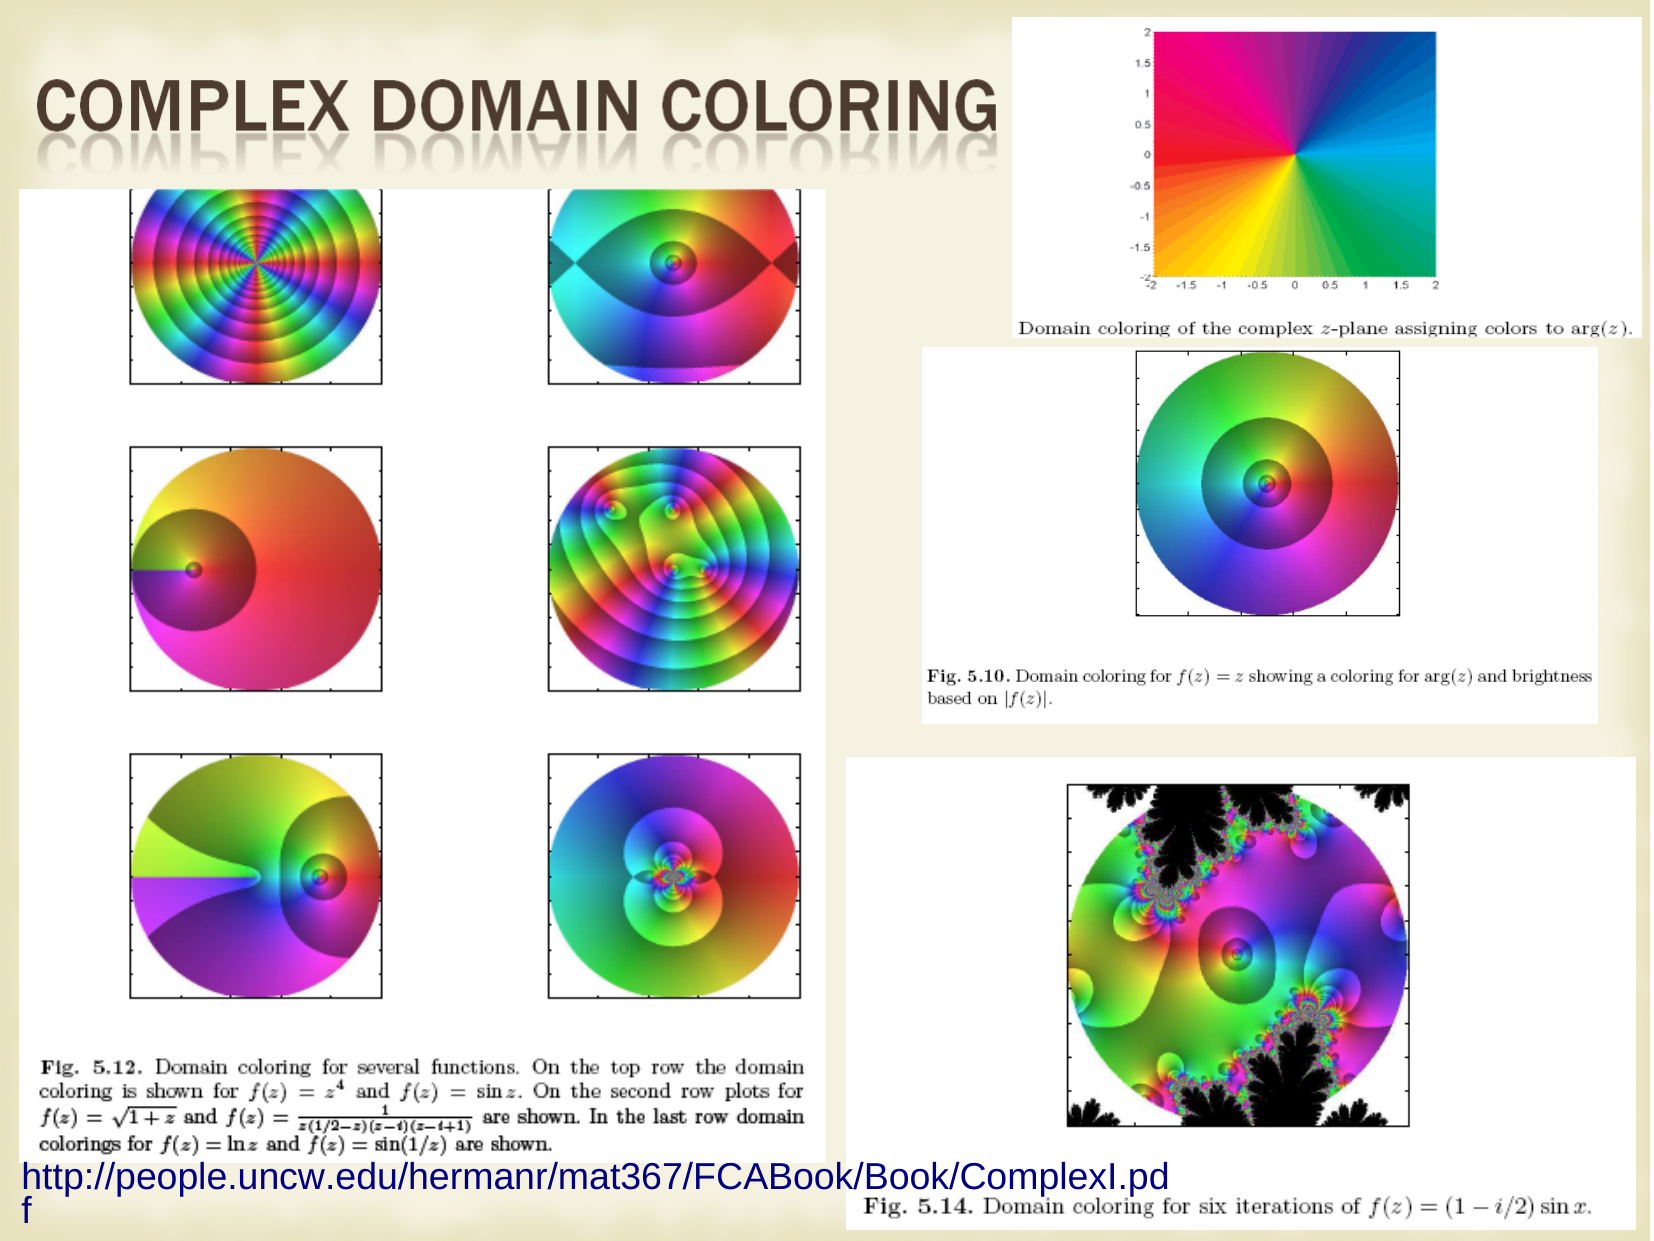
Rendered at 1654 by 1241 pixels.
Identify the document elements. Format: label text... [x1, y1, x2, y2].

text_box [0, 32, 1012, 222]
picture [0, 0, 1651, 1241]
text_box http://people.uncw.edu/hermanr/mat367/FCABook/Book/ComplexI.pdf [6, 1147, 1195, 1205]
